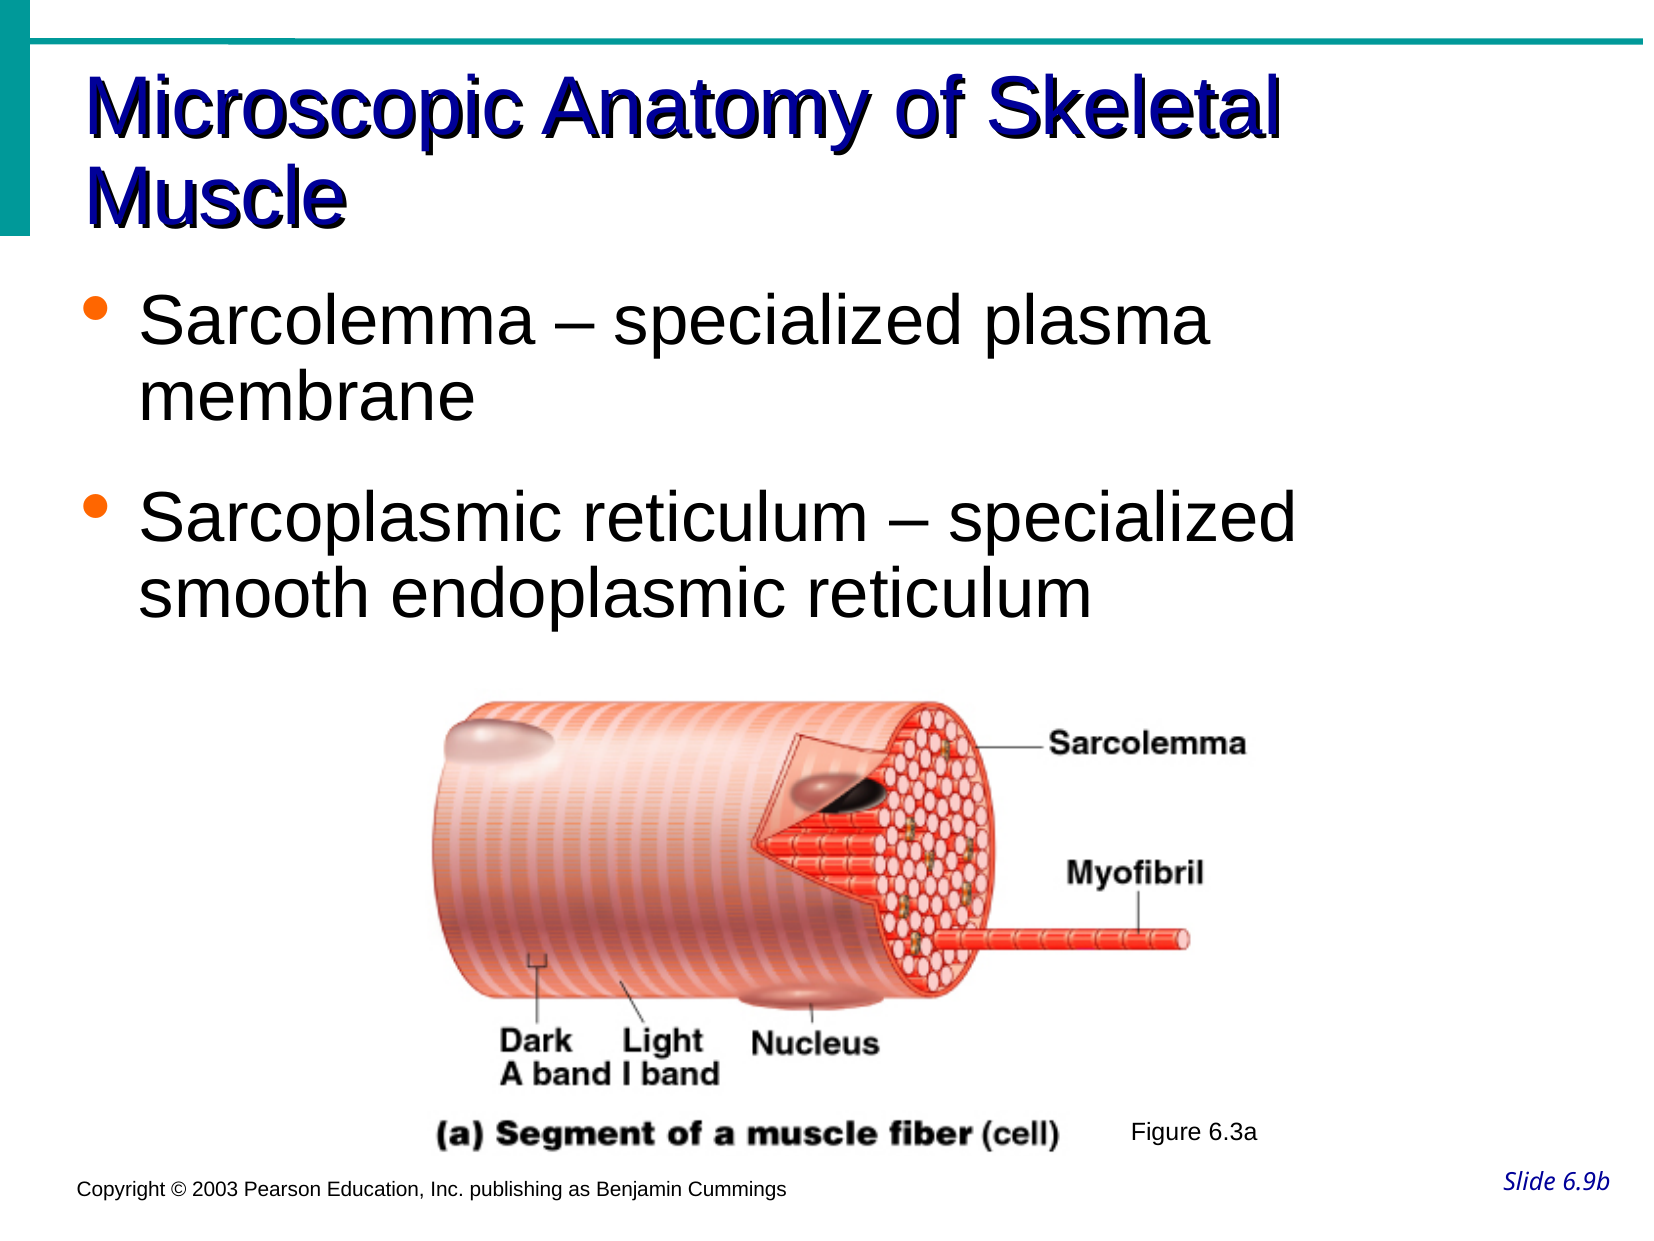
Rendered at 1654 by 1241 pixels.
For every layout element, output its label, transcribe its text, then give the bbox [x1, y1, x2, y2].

text_box Figure 6.3a [1116, 1107, 1372, 1154]
title Slide 6.9b [1391, 1157, 1626, 1213]
text_box Copyright © 2003 Pearson Education, Inc. publishing as Benjamin Cummings [61, 1168, 802, 1209]
list Microscopic Anatomy of Skeletal Muscle [68, 55, 1585, 271]
text_box Sarcolemma – specialized plasma membrane Sarcoplasmic reticulum – specialized smooth endoplasmic reticulum [68, 275, 1560, 641]
picture [413, 688, 1271, 1156]
text_box [0, 0, 28, 235]
